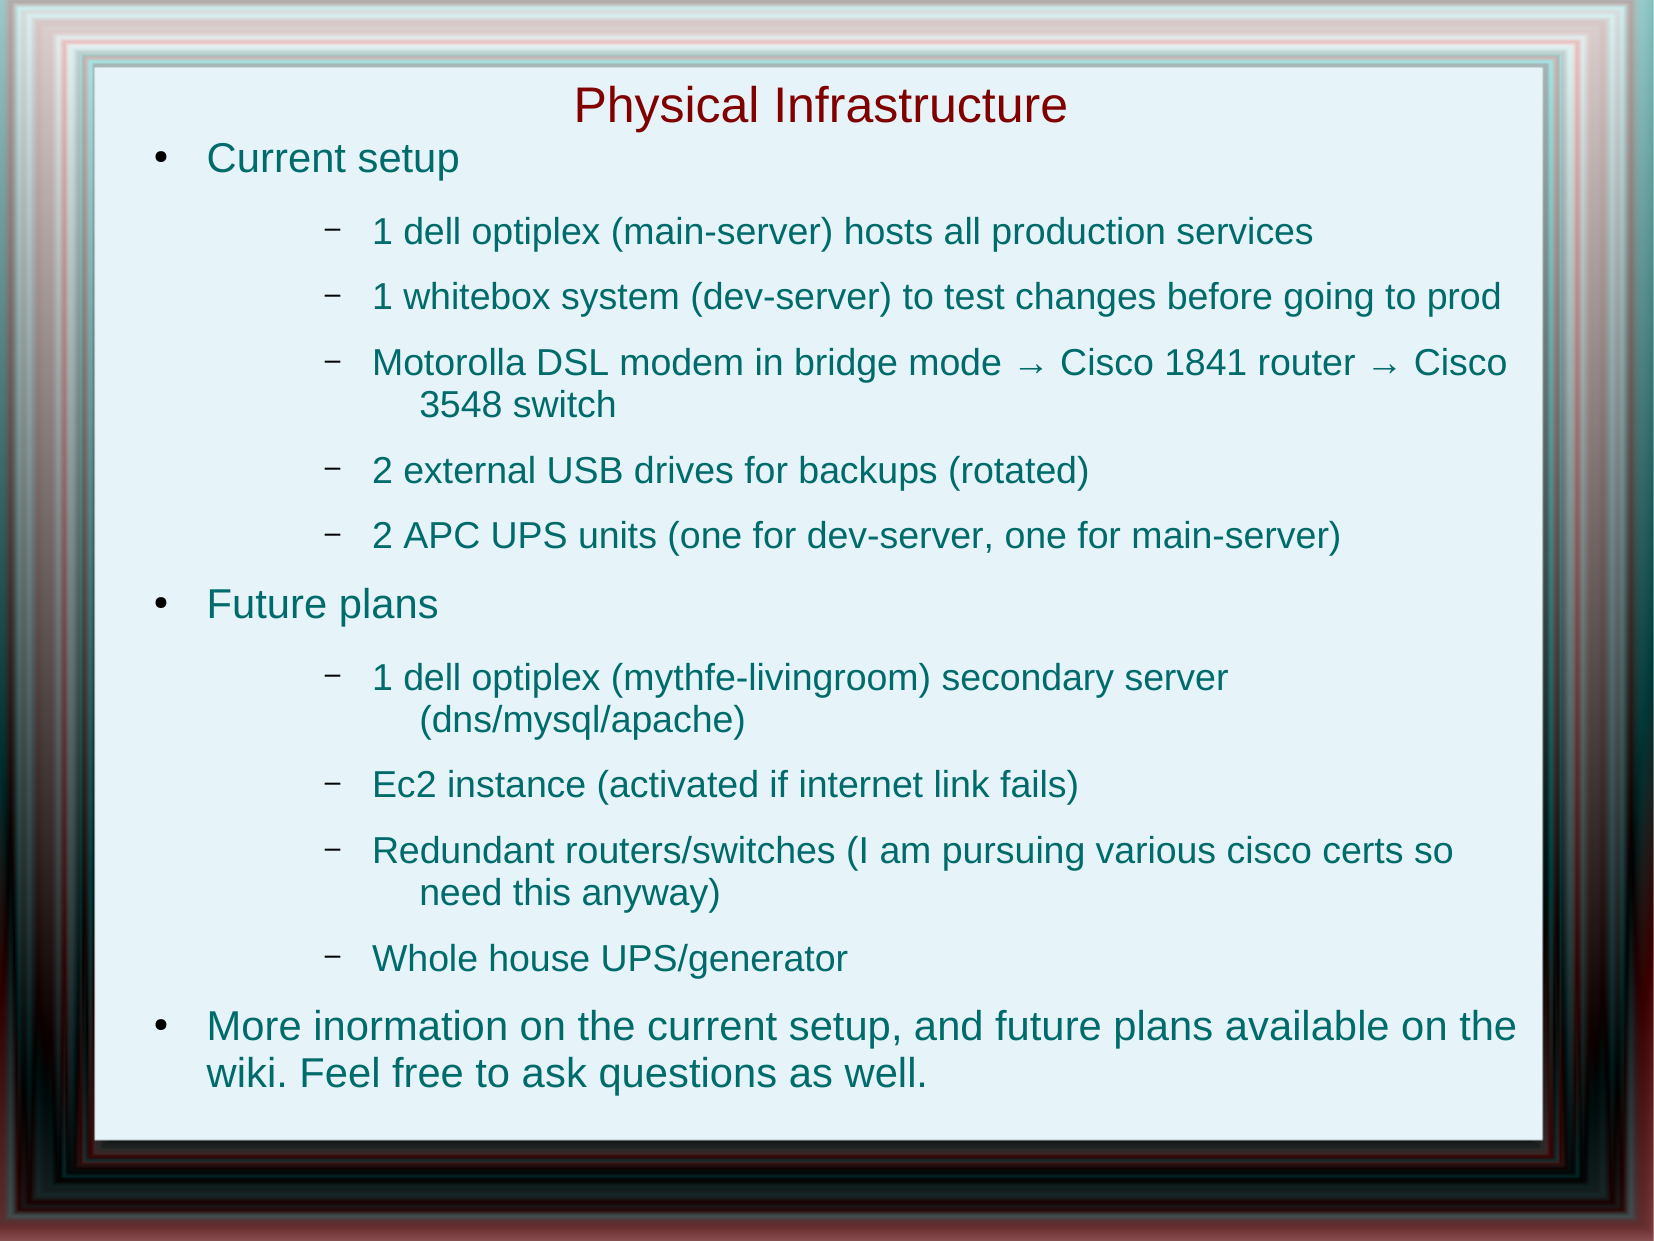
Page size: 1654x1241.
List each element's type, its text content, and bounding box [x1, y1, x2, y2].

title Physical Infrastructure [112, 77, 1530, 134]
list Current setup 1 dell optiplex (main-server) hosts all production services 1 whitebox system (dev-server) to test changes before going to prod Motorolla DSL modem in bridge mode → Cisco 1841 router → Cisco 3548 switch 2 external USB drives for backups (rotated) 2 APC UPS units (one for dev-server, one for main-server) Future plans 1 dell optiplex (mythfe-livingroom) secondary server (dns/mysql/apache) Ec2 instance (activated if internet link fails) Redundant routers/switches (I am pursuing various cisco certs so need this anyway) Whole house UPS/generator More inormation on the current setup, and future plans available on the wiki. Feel free to ask questions as well. [135, 134, 1524, 1096]
picture [0, 0, 1654, 1241]
